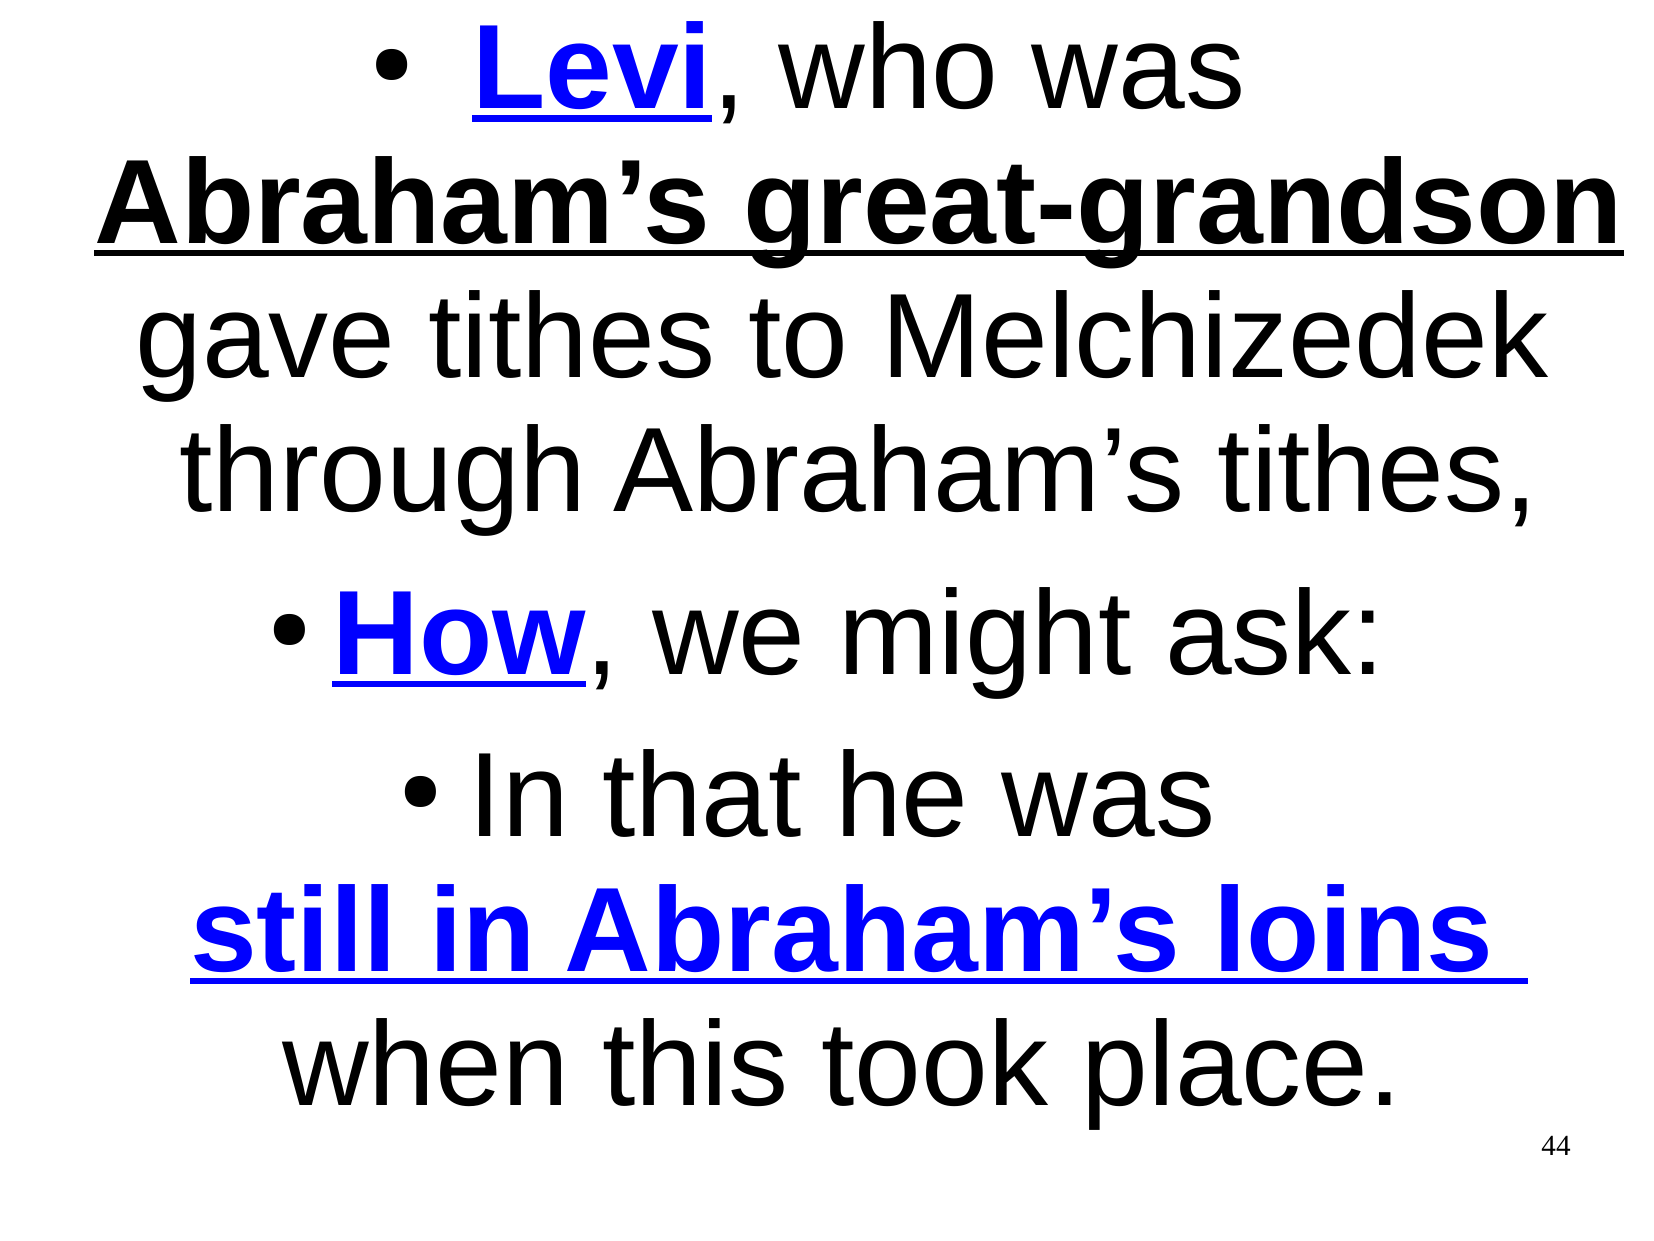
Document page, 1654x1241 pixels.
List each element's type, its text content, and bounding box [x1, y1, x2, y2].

list Levi, who was Abraham’s great-grandson gave tithes to Melchizedek through Abraham’s tithes, How, we might ask: In that he was still in Abraham’s loins when this took place. [0, 0, 1651, 1238]
